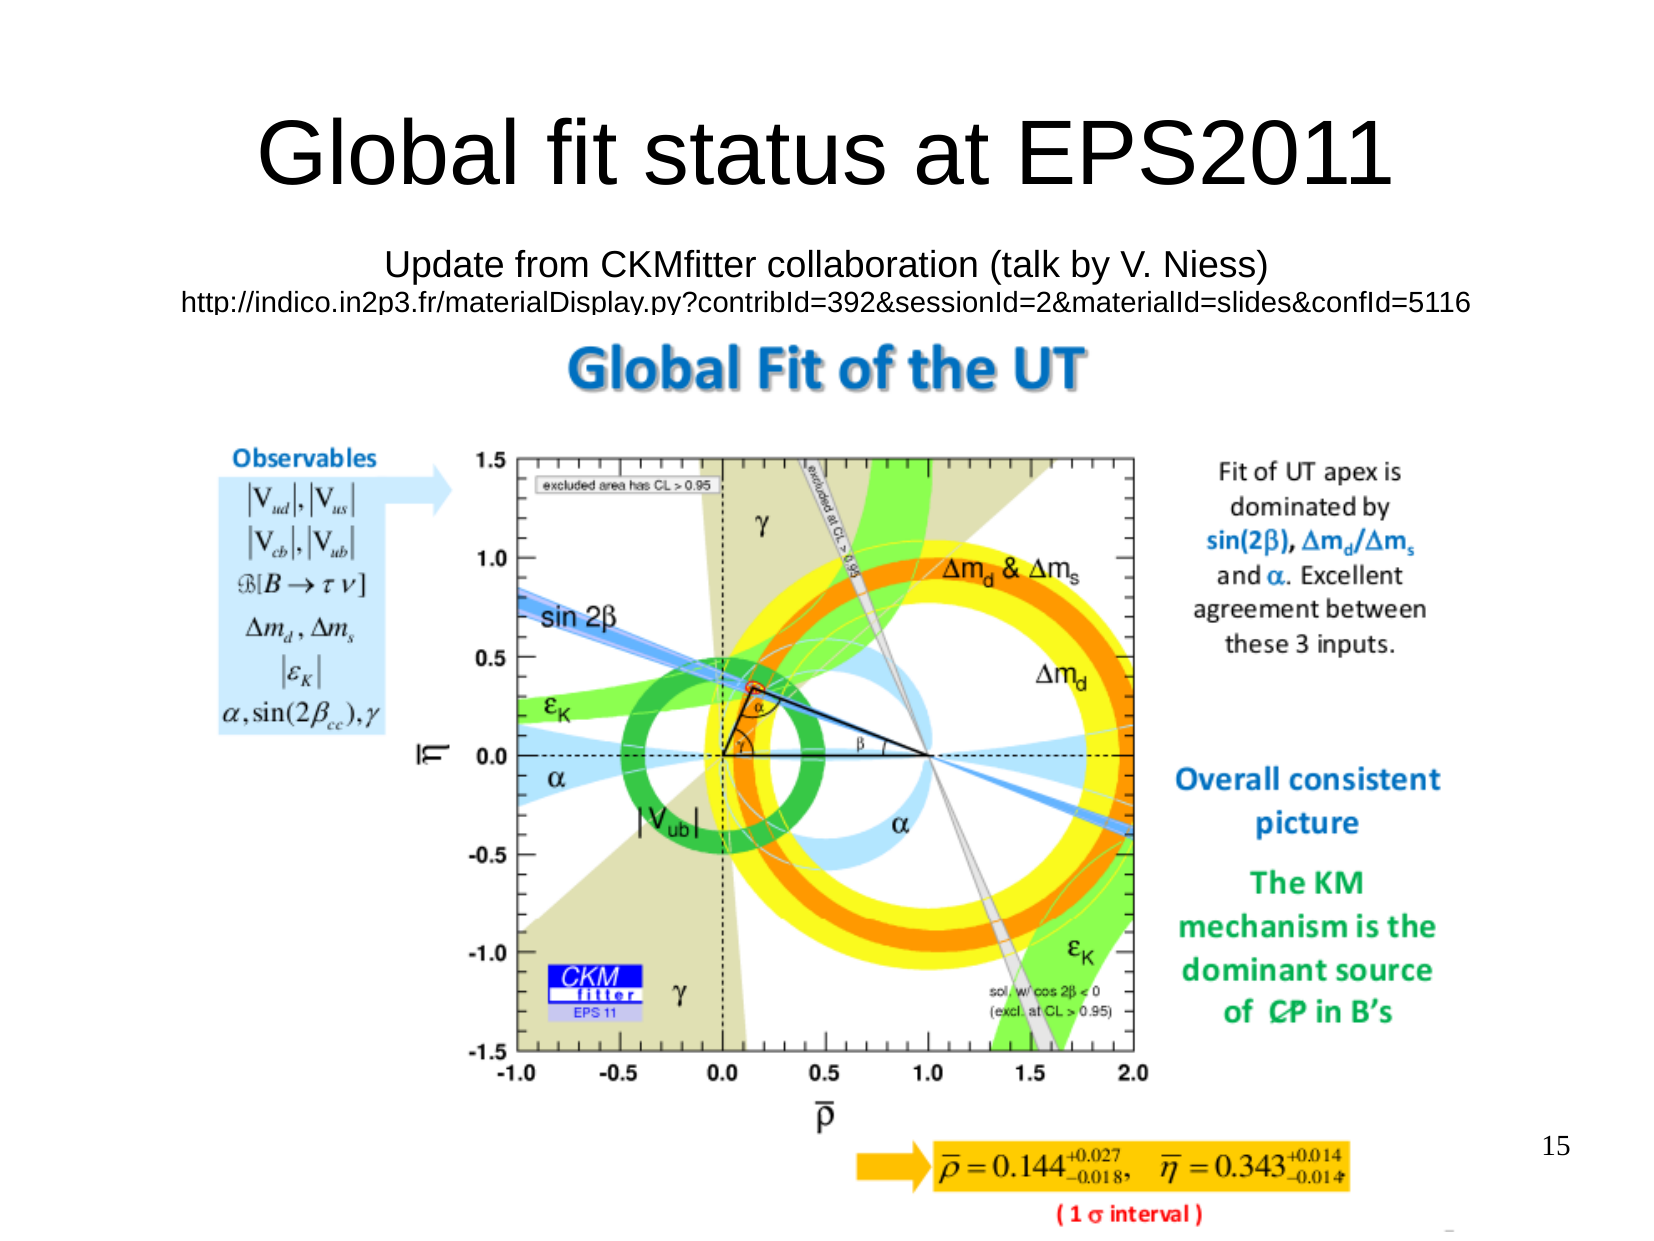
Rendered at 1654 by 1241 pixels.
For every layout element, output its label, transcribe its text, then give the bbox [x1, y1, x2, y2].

title Global fit status at EPS2011 [82, 56, 1571, 236]
text_box Update from CKMfitter collaboration (talk by V. Niess) http://indico.in2p3.fr/materialDisplay.py?contribId=392&sessionId=2&materialId=slides&confId=5116 [73, 236, 1580, 326]
picture [189, 315, 1466, 1232]
